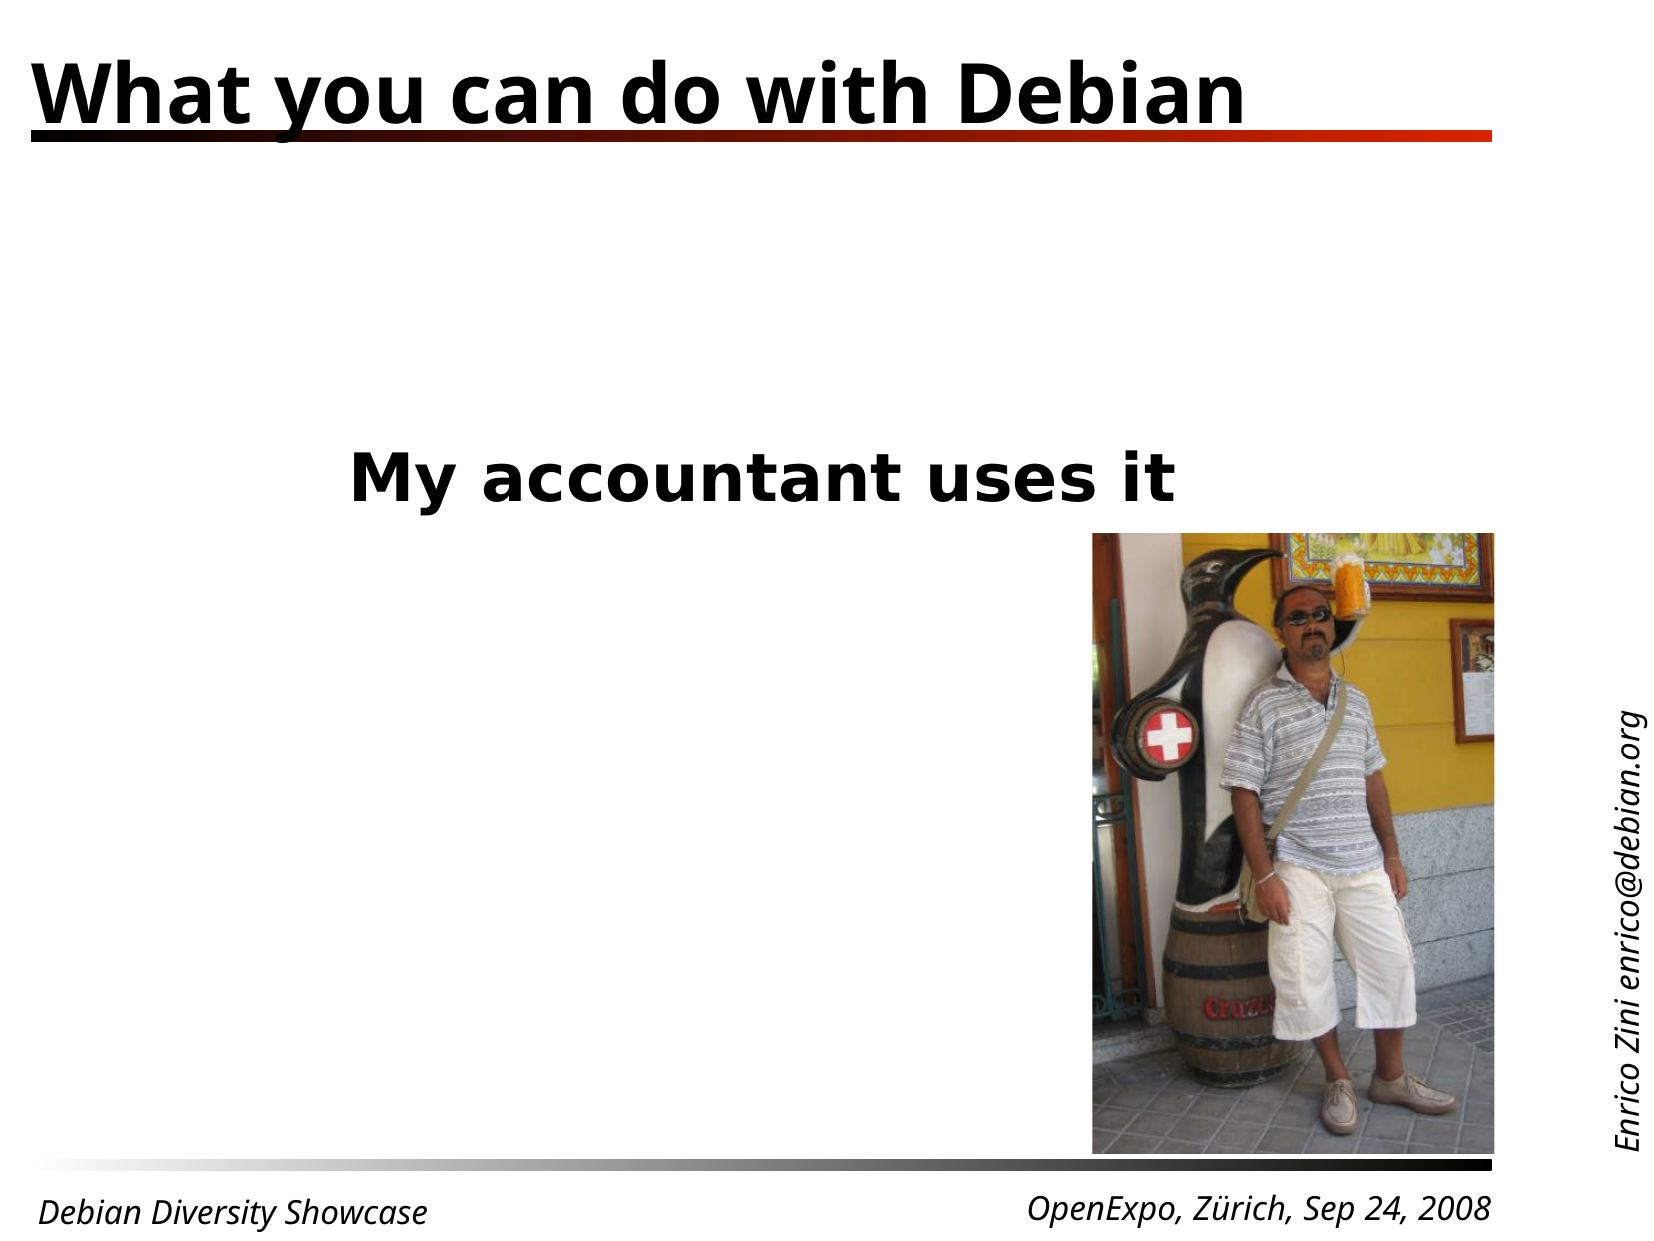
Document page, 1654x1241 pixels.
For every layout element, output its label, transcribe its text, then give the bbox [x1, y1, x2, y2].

text_box My accountant uses it [30, 439, 1495, 518]
picture [1092, 533, 1495, 1154]
text_box What you can do with Debian [31, 34, 1438, 168]
